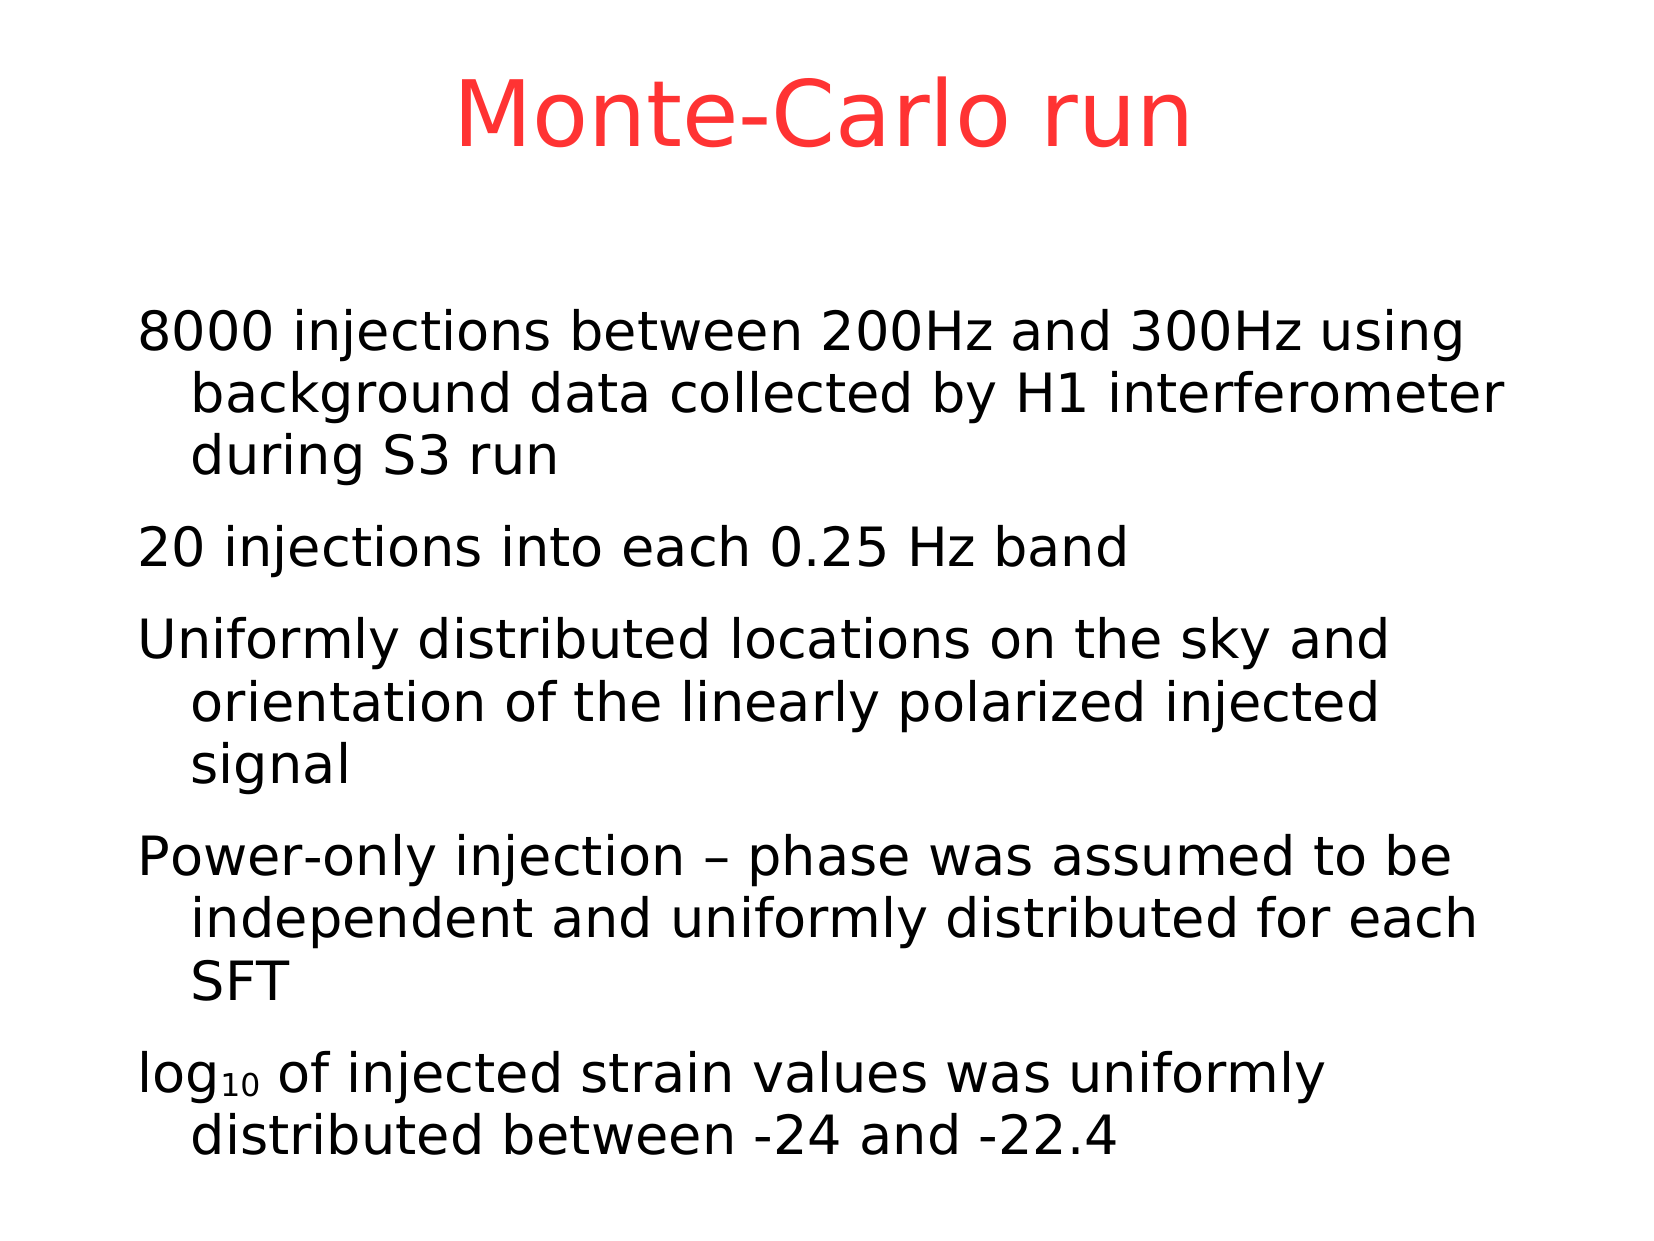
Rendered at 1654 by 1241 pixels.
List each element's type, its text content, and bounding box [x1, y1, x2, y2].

list 8000 injections between 200Hz and 300Hz using background data collected by H1 interferometer during S3 run 20 injections into each 0.25 Hz band Uniformly distributed locations on the sky and orientation of the linearly polarized injected signal Power-only injection – phase was assumed to be independent and uniformly distributed for each SFT log10 of injected strain values was uniformly distributed between -24 and -22.4 [119, 300, 1532, 1186]
title Monte-Carlo run [118, 10, 1531, 219]
